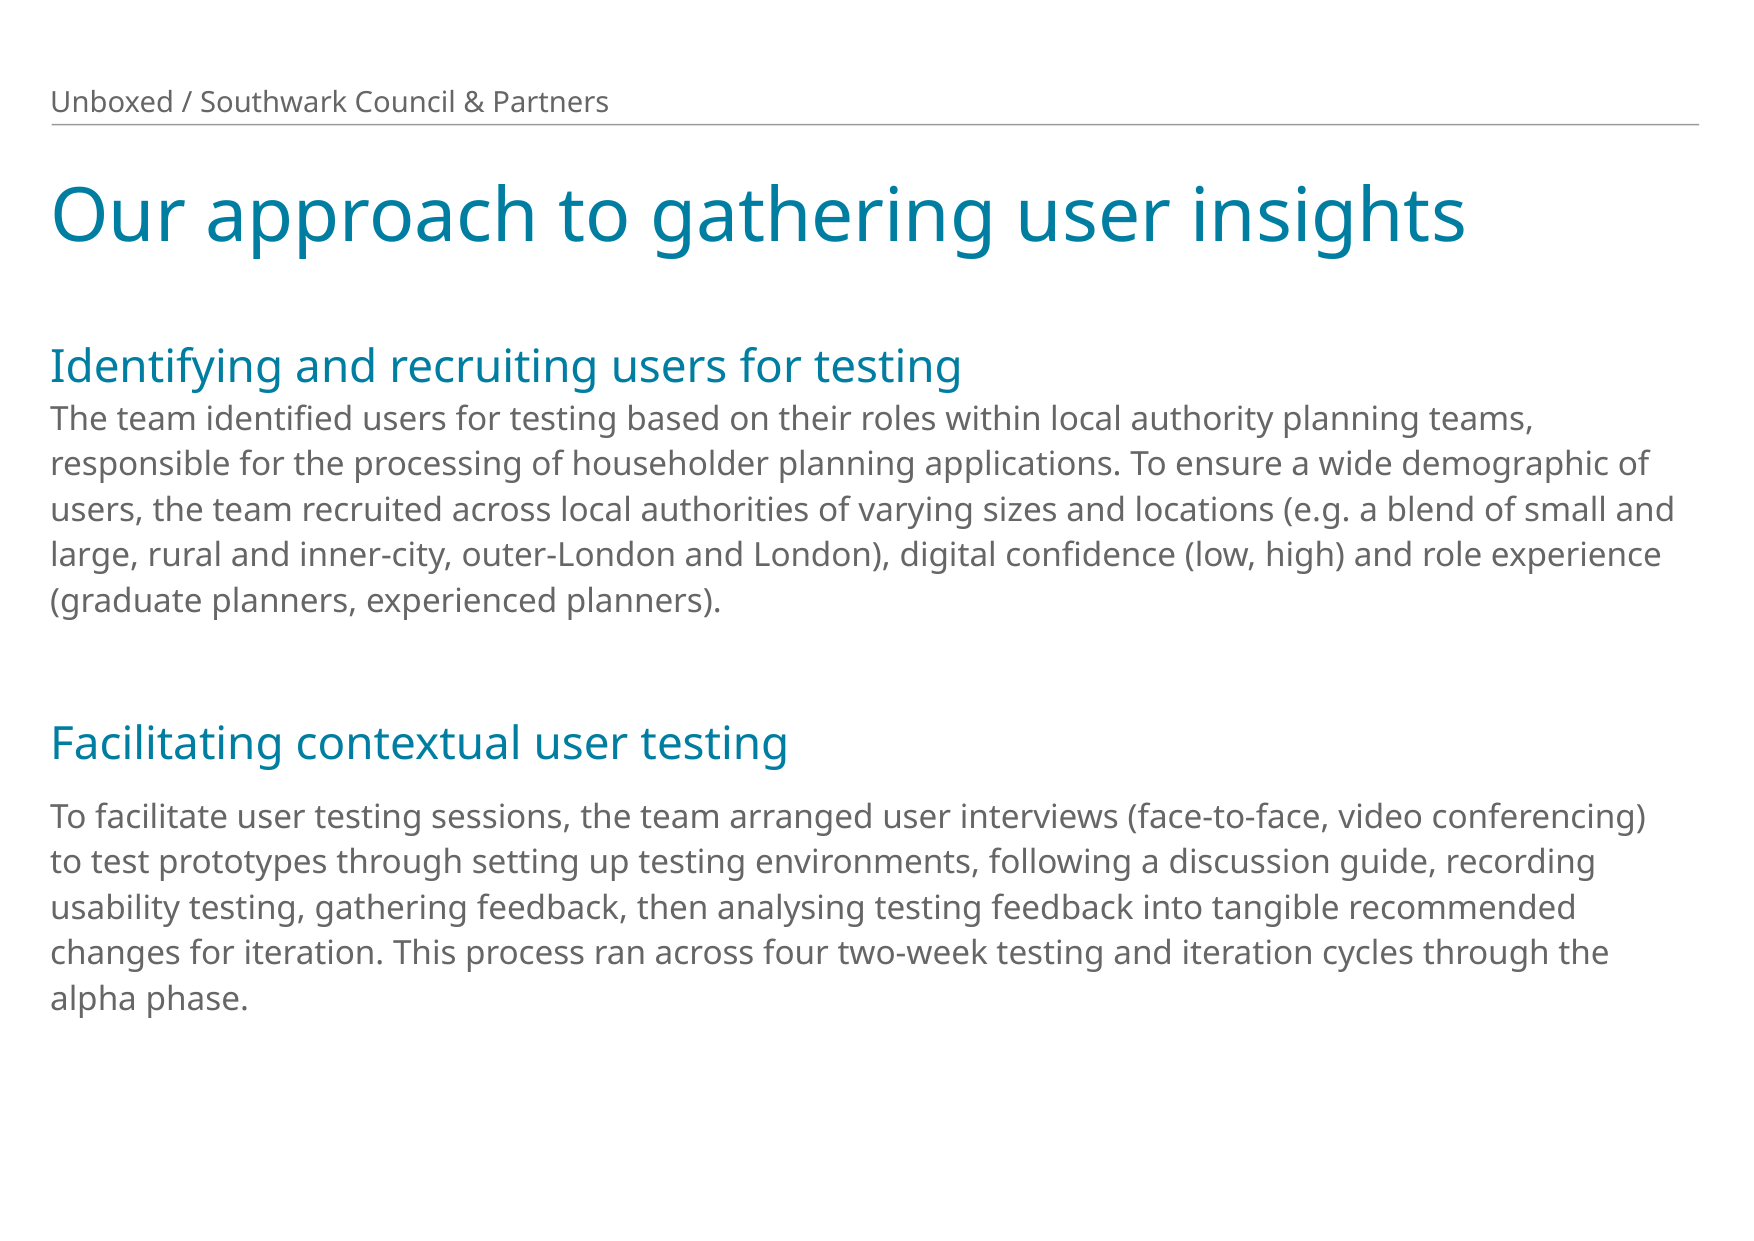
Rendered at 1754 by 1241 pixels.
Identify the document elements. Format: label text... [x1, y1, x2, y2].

text_box Our approach to gathering user insights Identifying and recruiting users for testing The team identified users for testing based on their roles within local authority planning teams, responsible for the processing of householder planning applications. To ensure a wide demographic of users, the team recruited across local authorities of varying sizes and locations (e.g. a blend of small and large, rural and inner-city, outer-London and London), digital confidence (low, high) and role experience (graduate planners, experienced planners). Facilitating contextual user testing To facilitate user testing sessions, the team arranged user interviews (face-to-face, video conferencing) to test prototypes through setting up testing environments, following a discussion guide, recording usability testing, gathering feedback, then analysing testing feedback into tangible recommended changes for iteration. This process ran across four two-week testing and iteration cycles through the alpha phase. [33, 149, 1700, 1127]
text_box Unboxed / Southwark Council & Partners [33, 65, 775, 128]
